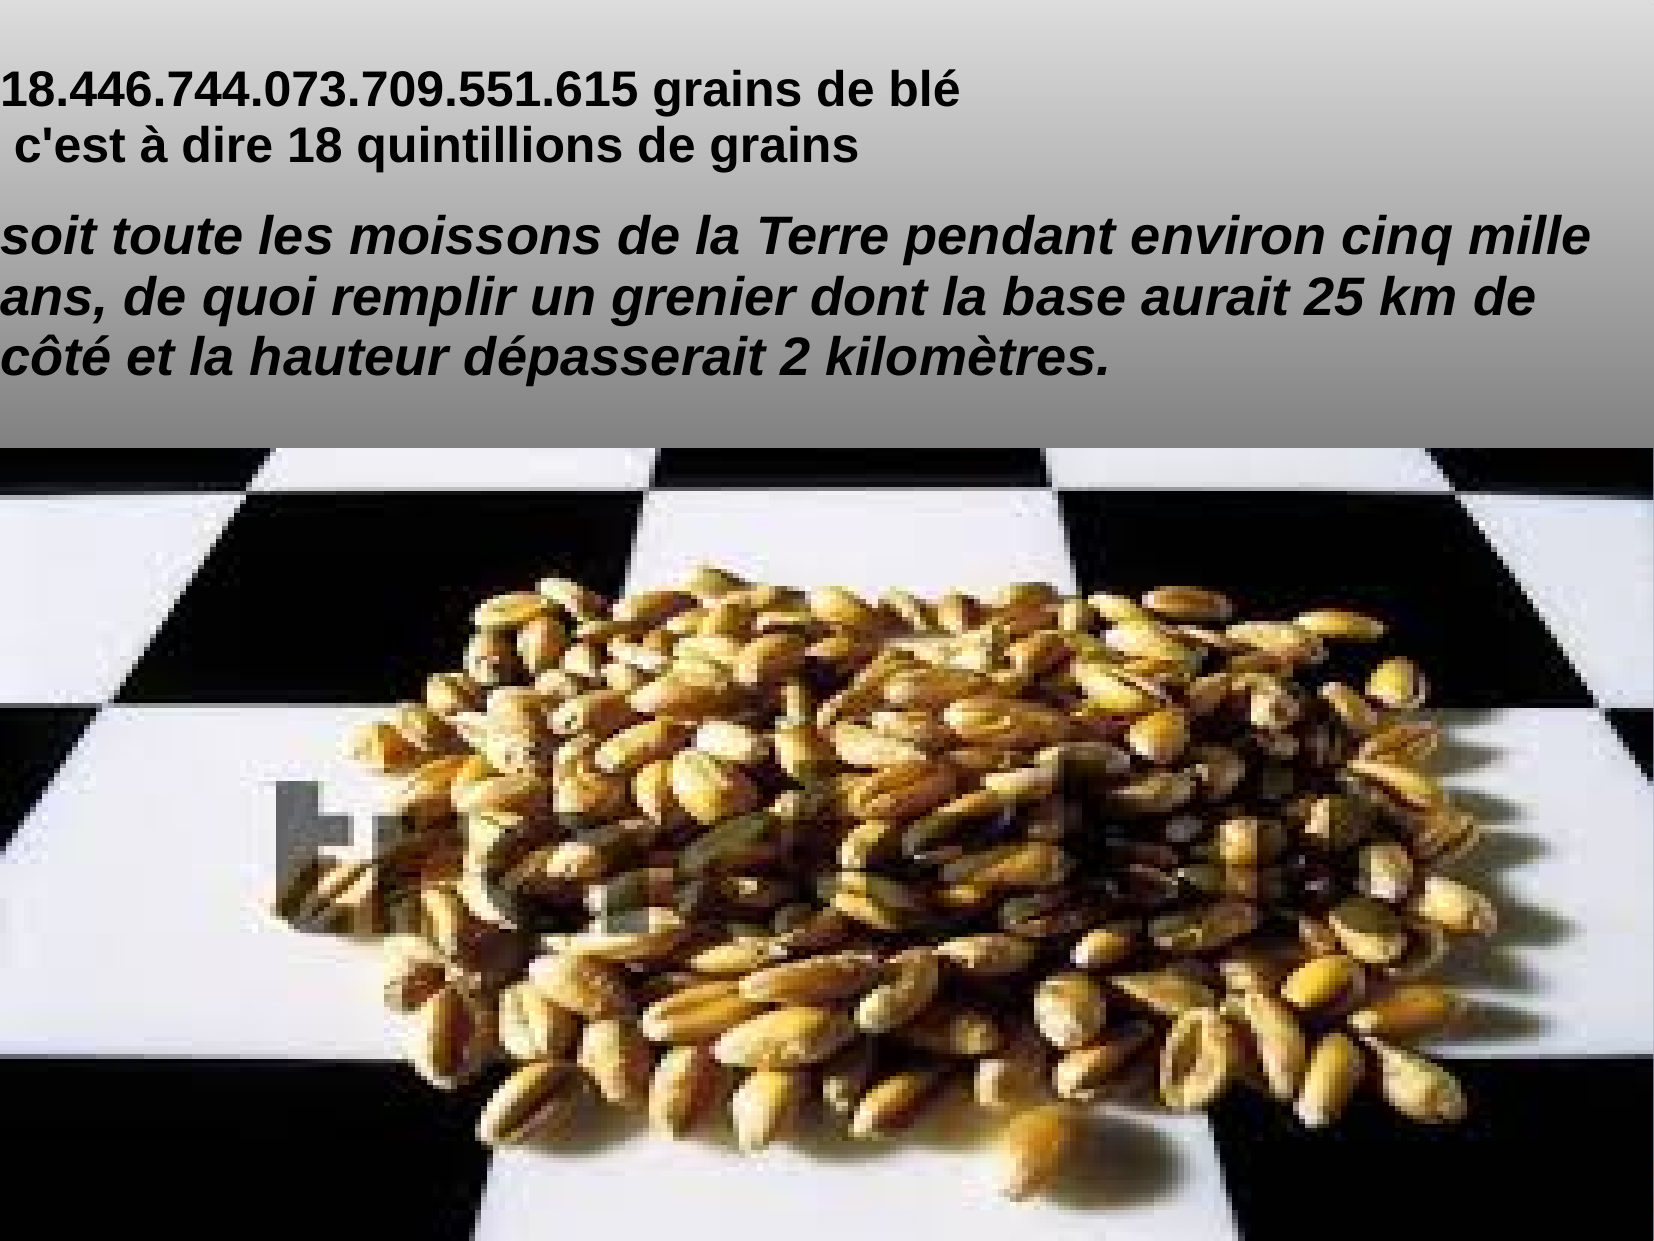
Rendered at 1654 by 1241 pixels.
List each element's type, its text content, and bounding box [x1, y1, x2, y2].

picture [0, 448, 1654, 1241]
title 18.446.744.073.709.551.615 grains de blé c'est à dire 18 quintillions de grains soit toute les moissons de la Terre pendant environ cinq mille ans, de quoi remplir un grenier dont la base aurait 25 km de côté et la hauteur dépasserait 2 kilomètres. [0, 0, 1654, 448]
